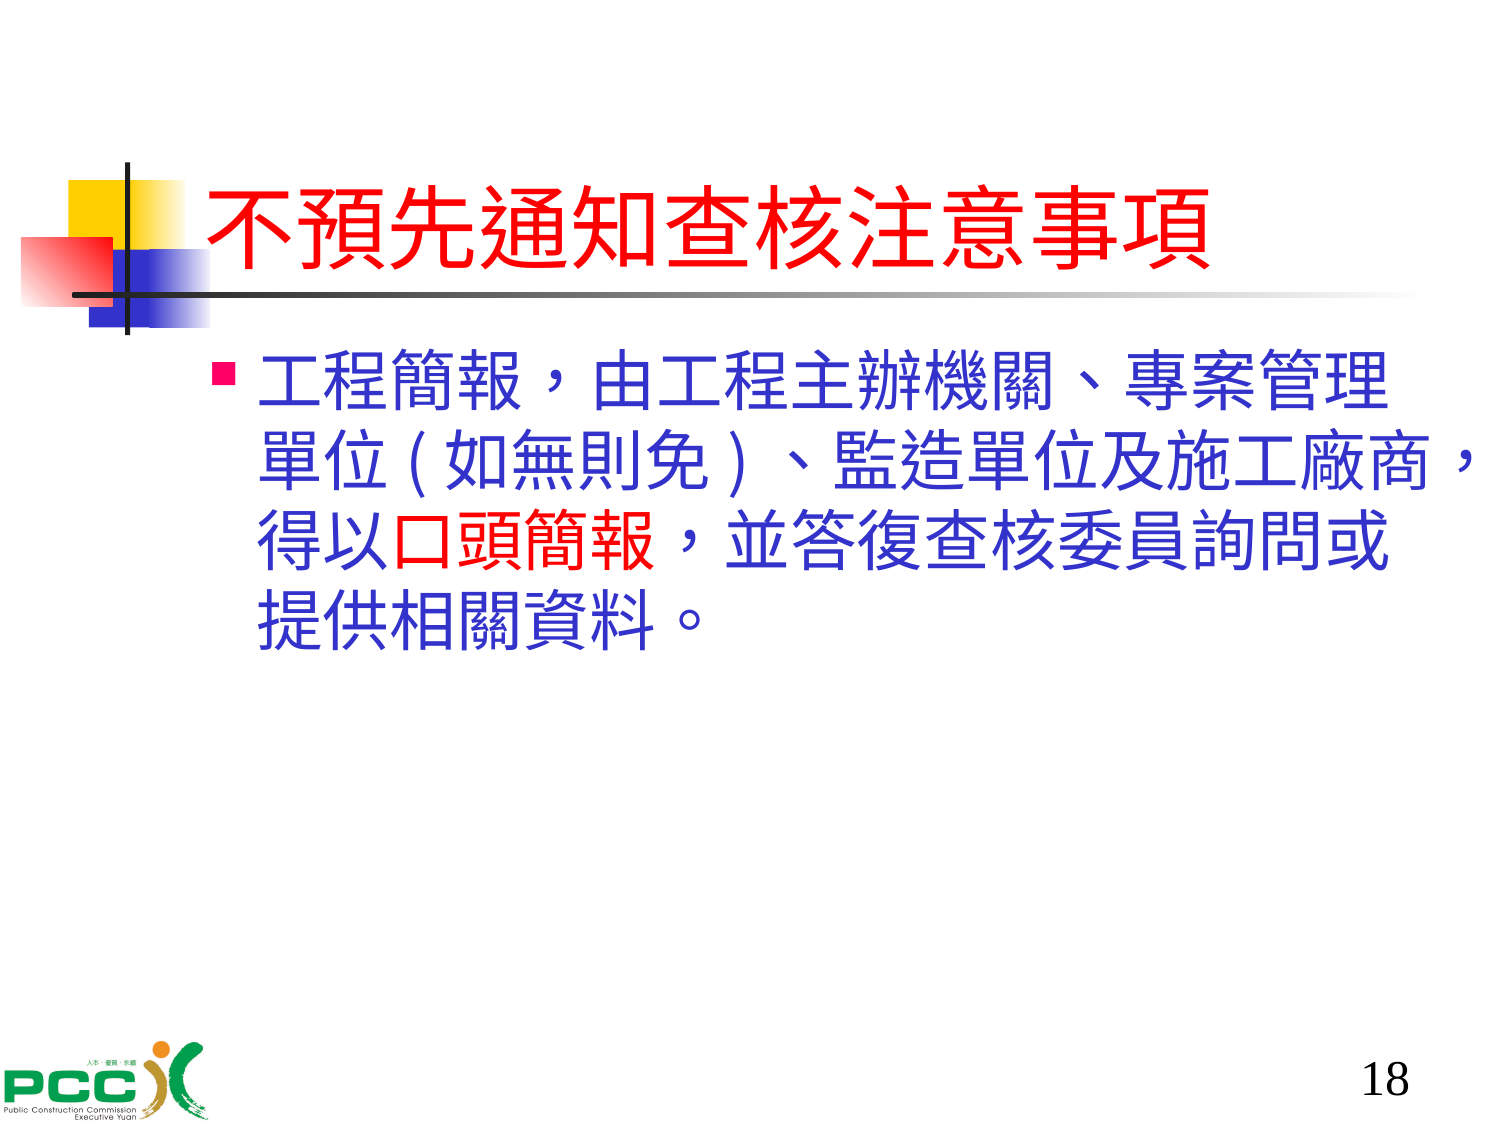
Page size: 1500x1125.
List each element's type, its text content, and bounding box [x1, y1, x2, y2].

title 不預先通知查核注意事項 [188, 101, 1468, 289]
list 工程簡報，由工程主辦機關、專案管理單位(如無則免)、監造單位及施工廠商，得以口頭簡報，並答復查核委員詢問或提供相關資料。 [193, 331, 1469, 1007]
picture [0, 1037, 226, 1125]
